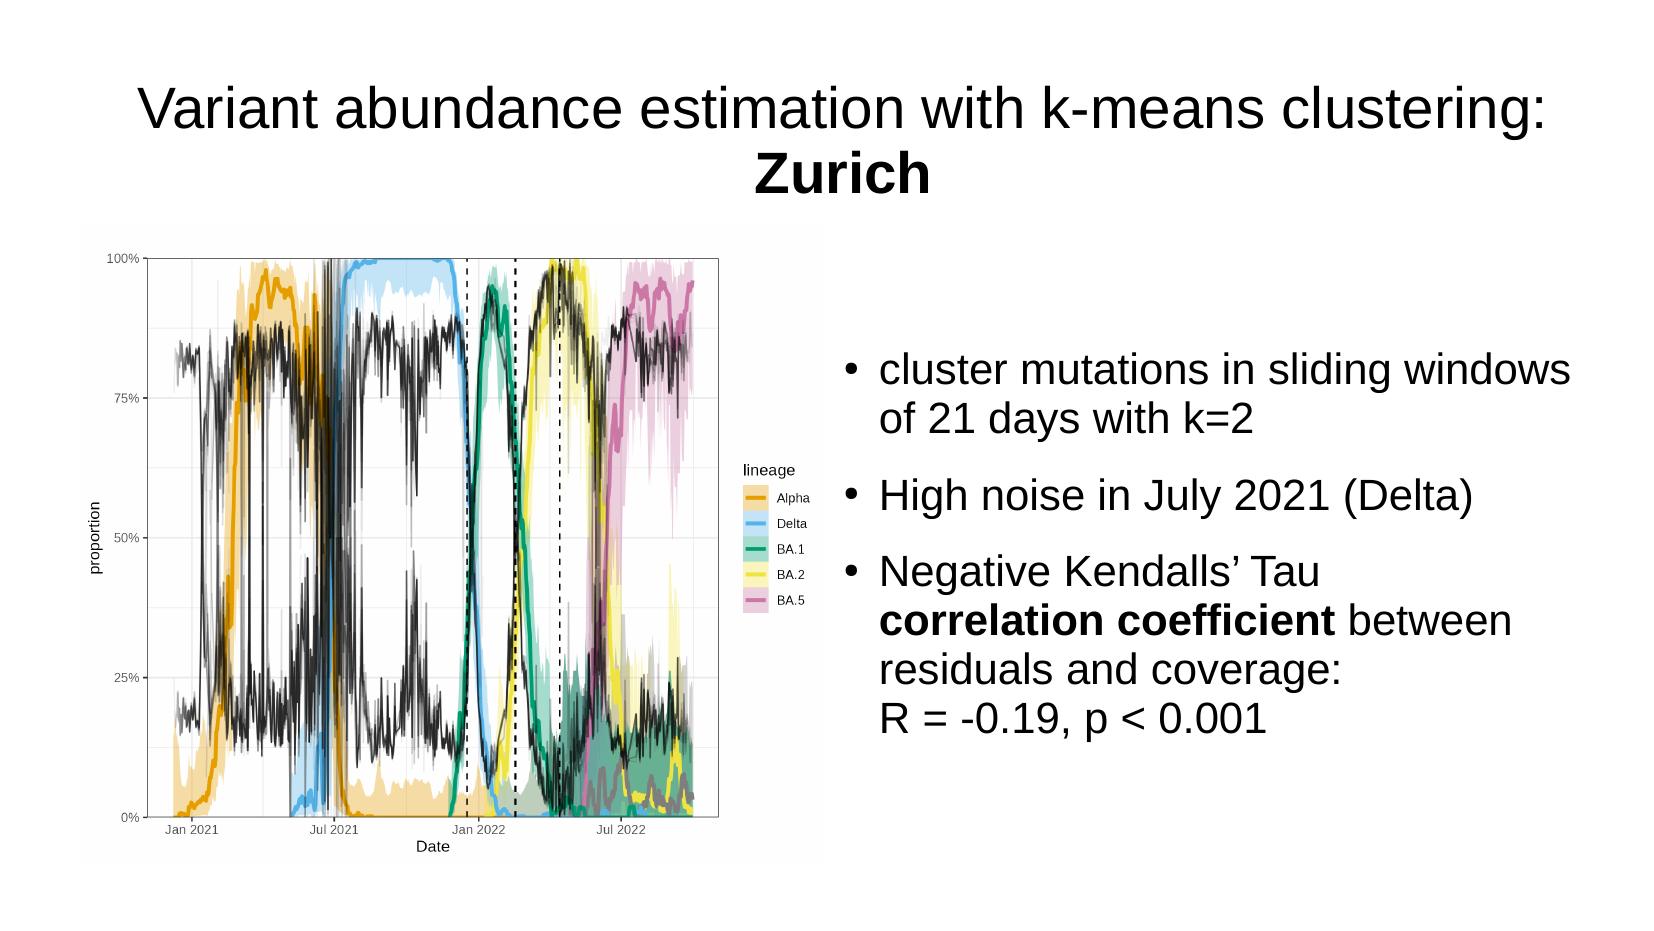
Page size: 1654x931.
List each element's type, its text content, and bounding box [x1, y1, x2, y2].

picture [80, 224, 826, 863]
text_box cluster mutations in sliding windows of 21 days with k=2 High noise in July 2021 (Delta) Negative Kendalls’ Tau correlation coefficient between residuals and coverage: R = -0.19, p < 0.001 [828, 337, 1587, 751]
list Variant abundance estimation with k-means clustering: Zurich [59, 75, 1558, 283]
